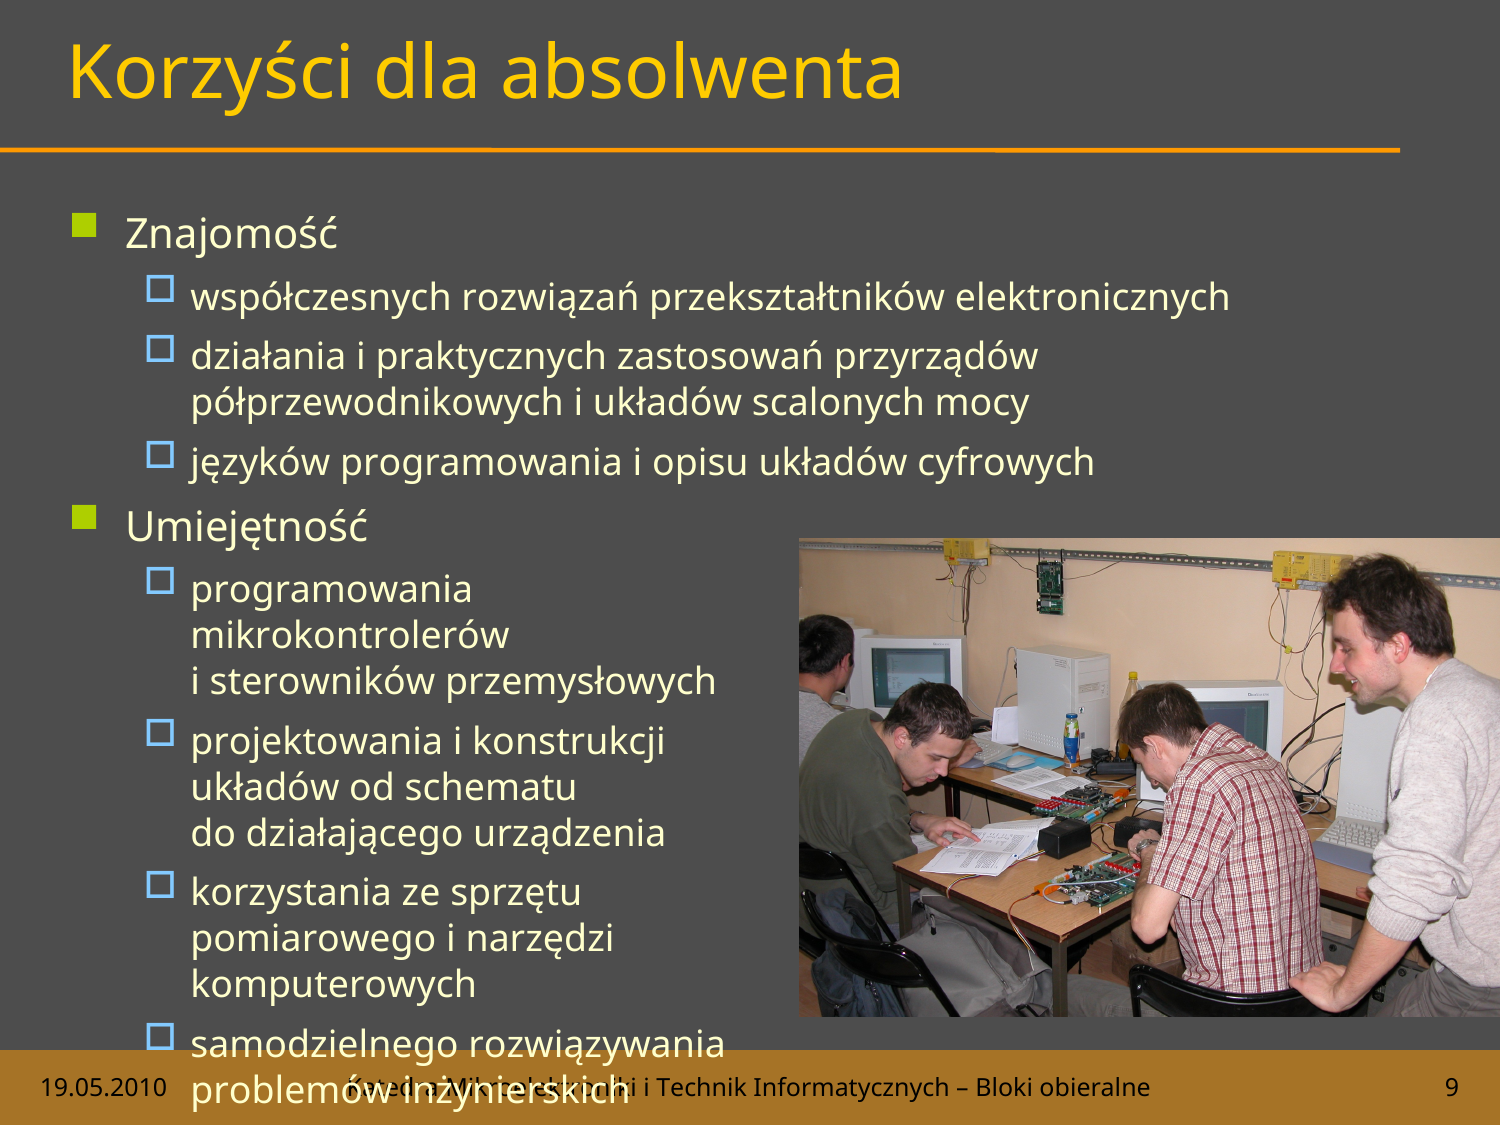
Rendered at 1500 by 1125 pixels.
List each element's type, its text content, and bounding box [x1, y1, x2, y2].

title Korzyści dla absolwenta [52, 12, 1469, 127]
list Znajomość współczesnych rozwiązań przekształtników elektronicznych działania i praktycznych zastosowań przyrządów półprzewodnikowych i układów scalonych mocy języków programowania i opisu układów cyfrowych Umiejętność programowania mikrokontrolerów i sterowników przemysłowych projektowania i konstrukcji układów od schematu do działającego urządzenia korzystania ze sprzętu pomiarowego i narzędzi komputerowych samodzielnego rozwiązywania problemów inżynierskich [53, 200, 1401, 1036]
picture [799, 538, 1500, 1017]
